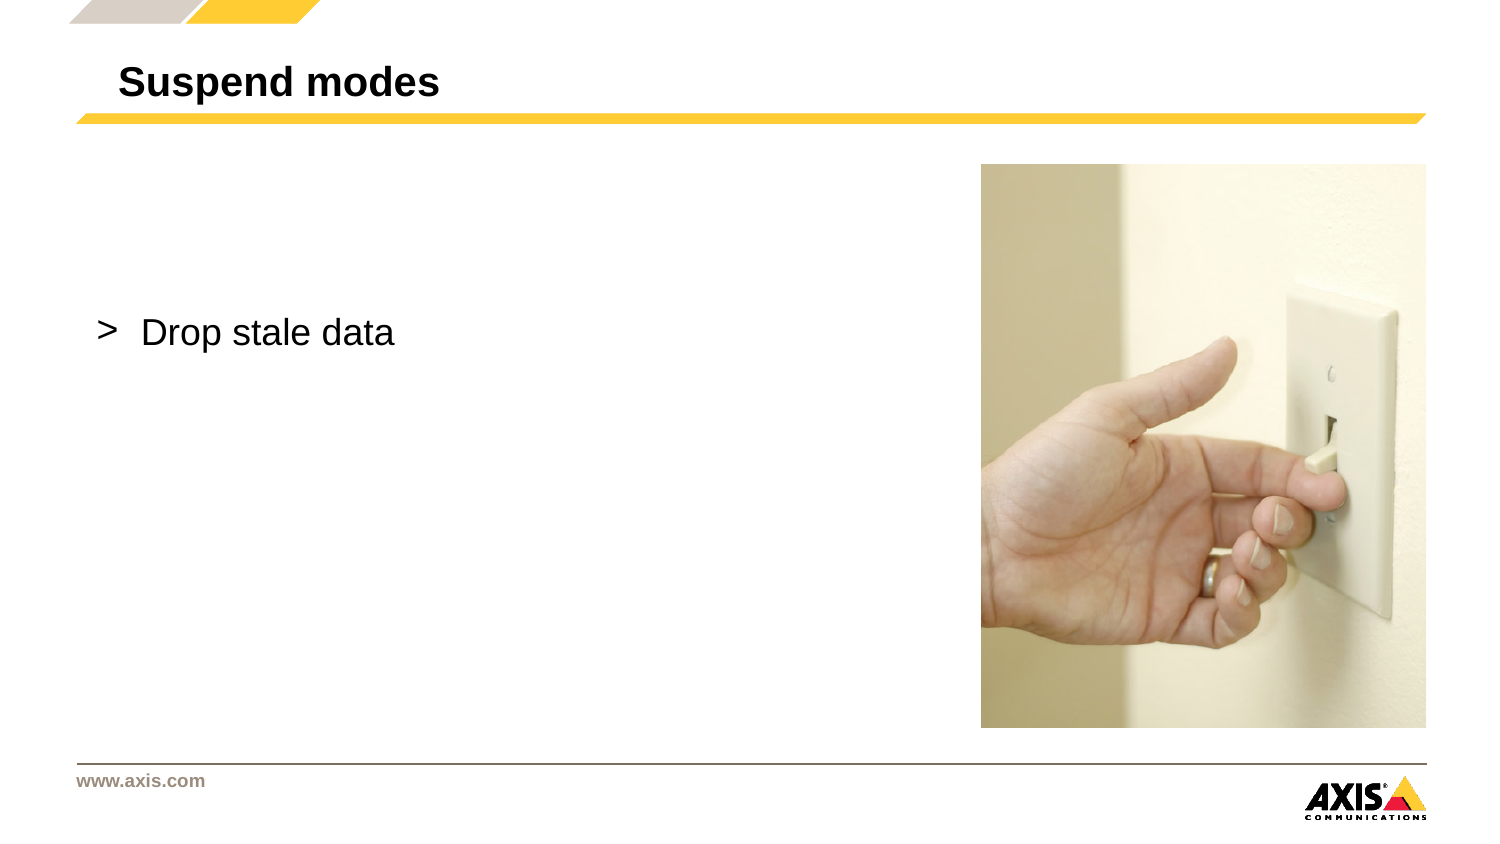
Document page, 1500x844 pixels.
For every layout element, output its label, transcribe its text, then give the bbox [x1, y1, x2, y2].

picture [981, 164, 1427, 728]
title Suspend modes [103, 47, 1462, 108]
picture [1305, 776, 1426, 820]
list Drop stale data [81, 300, 901, 364]
